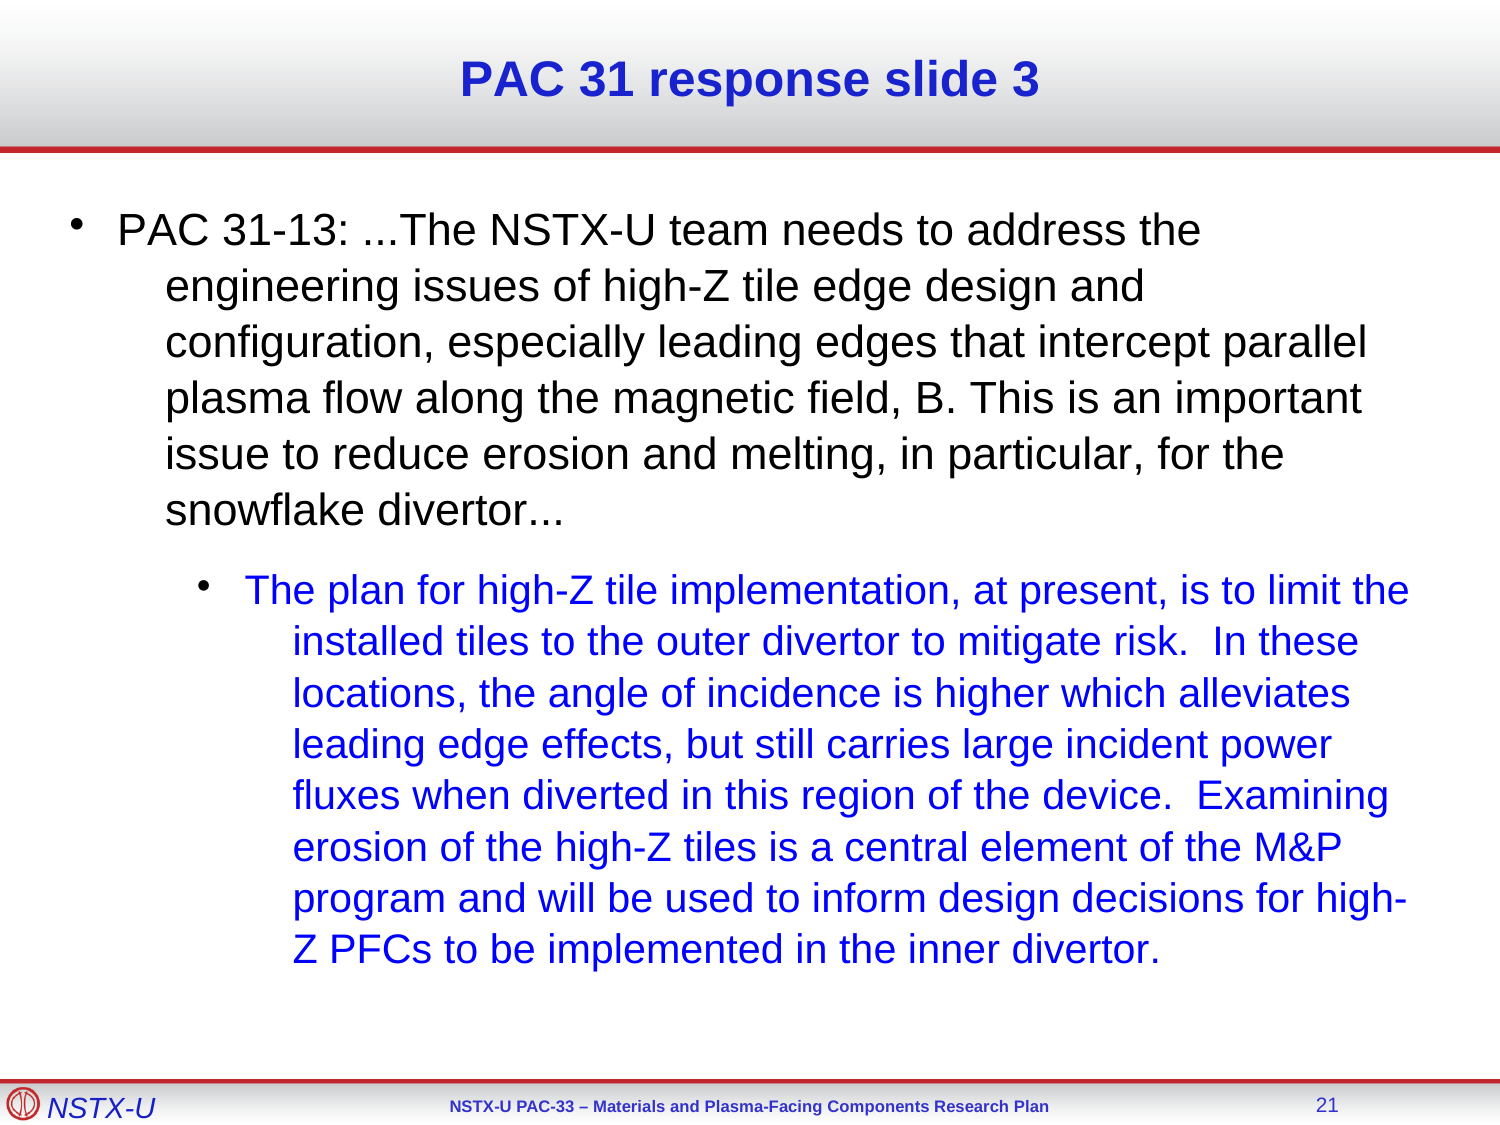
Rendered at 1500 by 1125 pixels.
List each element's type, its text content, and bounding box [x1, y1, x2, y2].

title PAC 31 response slide 3 [0, 7, 1500, 143]
list PAC 31-13: ...The NSTX-U team needs to address the engineering issues of high-Z tile edge design and configuration, especially leading edges that intercept parallel plasma flow along the magnetic field, B. This is an important issue to reduce erosion and melting, in particular, for the snowflake divertor... The plan for high-Z tile implementation, at present, is to limit the installed tiles to the outer divertor to mitigate risk. In these locations, the angle of incidence is higher which alleviates leading edge effects, but still carries large incident power fluxes when diverted in this region of the device. Examining erosion of the high-Z tiles is a central element of the M&P program and will be used to inform design decisions for high-Z PFCs to be implemented in the inner divertor. [37, 198, 1426, 1024]
text_box 21 [1315, 1090, 1486, 1118]
